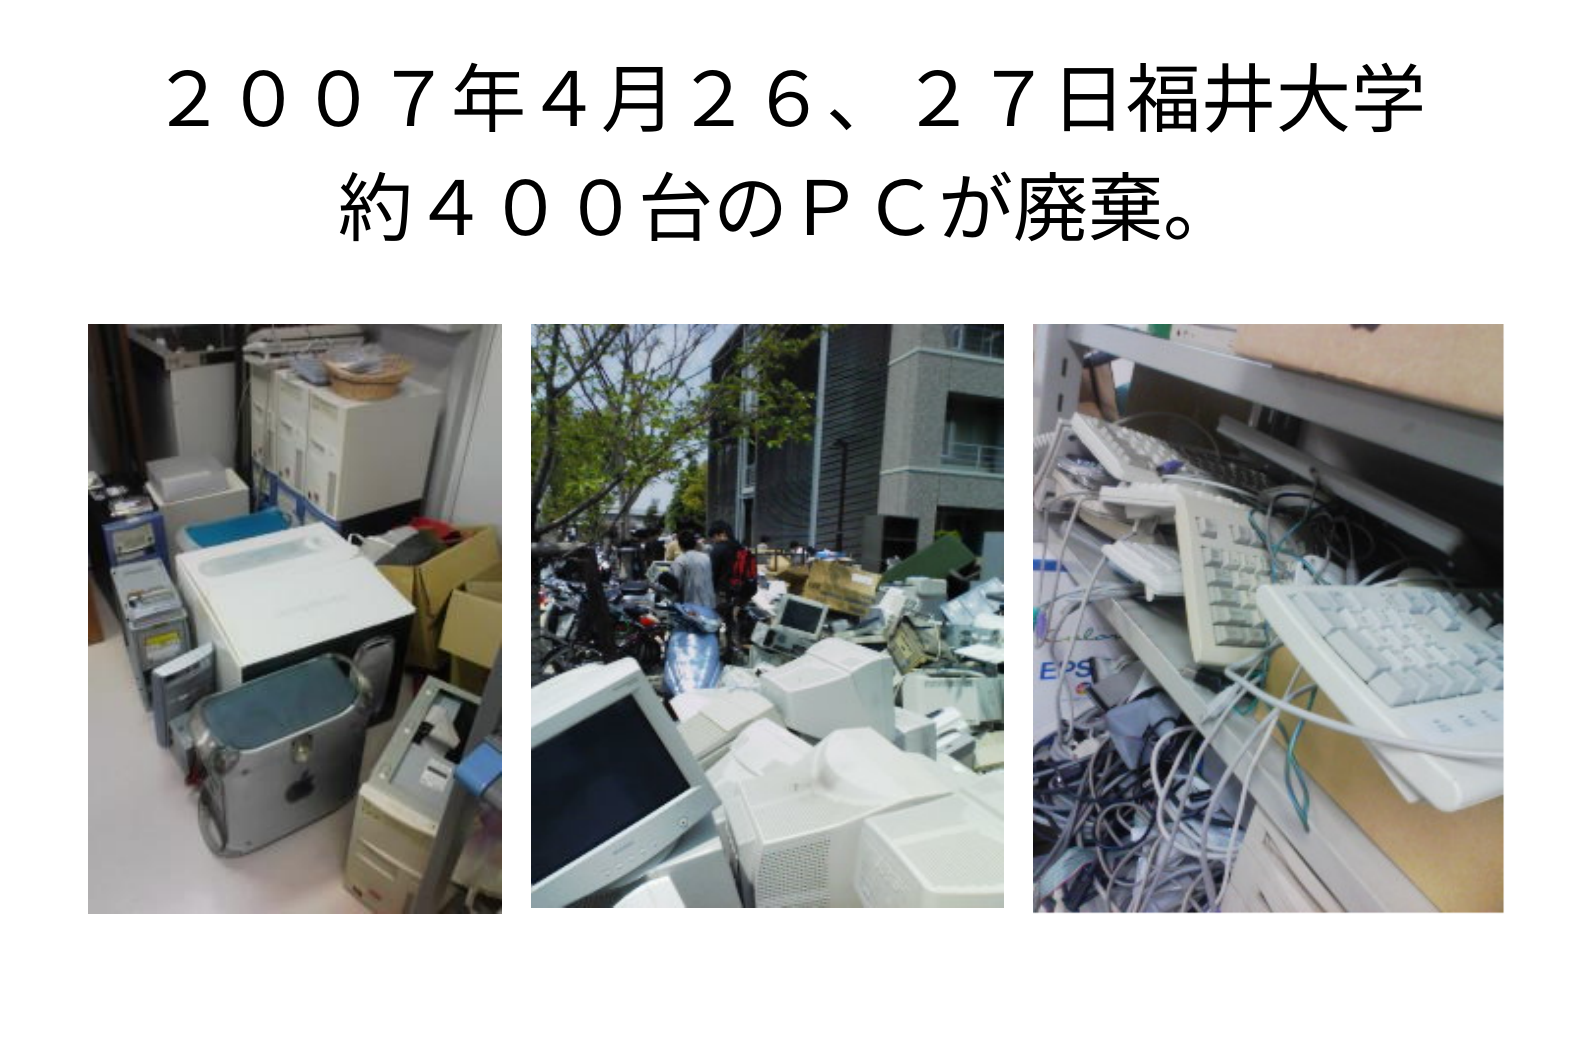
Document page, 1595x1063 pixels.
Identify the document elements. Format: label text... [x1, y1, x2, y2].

title ２００７年４月２６、２７日福井大学 約４００台のＰＣが廃棄。 [70, 69, 1506, 360]
picture [88, 324, 502, 914]
picture [1033, 324, 1506, 915]
picture [531, 324, 1004, 908]
